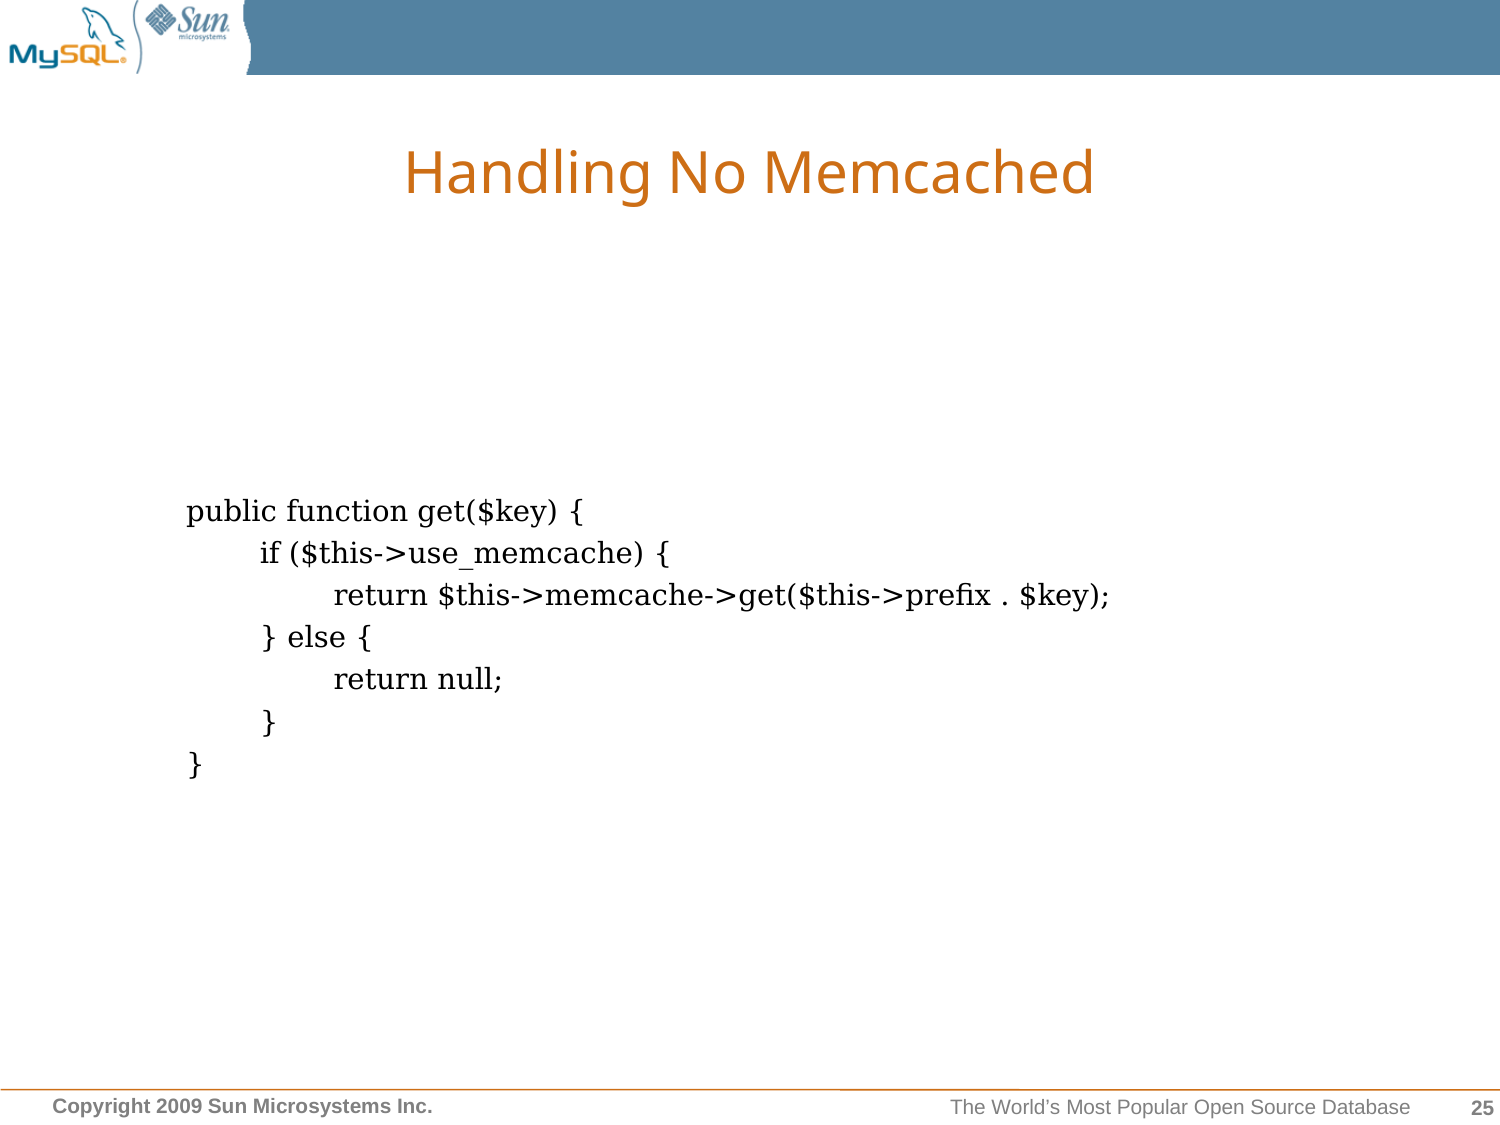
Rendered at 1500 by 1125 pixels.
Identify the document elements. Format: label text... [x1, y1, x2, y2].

picture [0, 0, 1500, 75]
subtitle public function get($key) { if ($this->use_memcache) { return $this->memcache->get($this->prefix . $key); } else { return null; } } [112, 257, 1387, 1105]
title Handling No Memcached [0, 87, 1500, 225]
